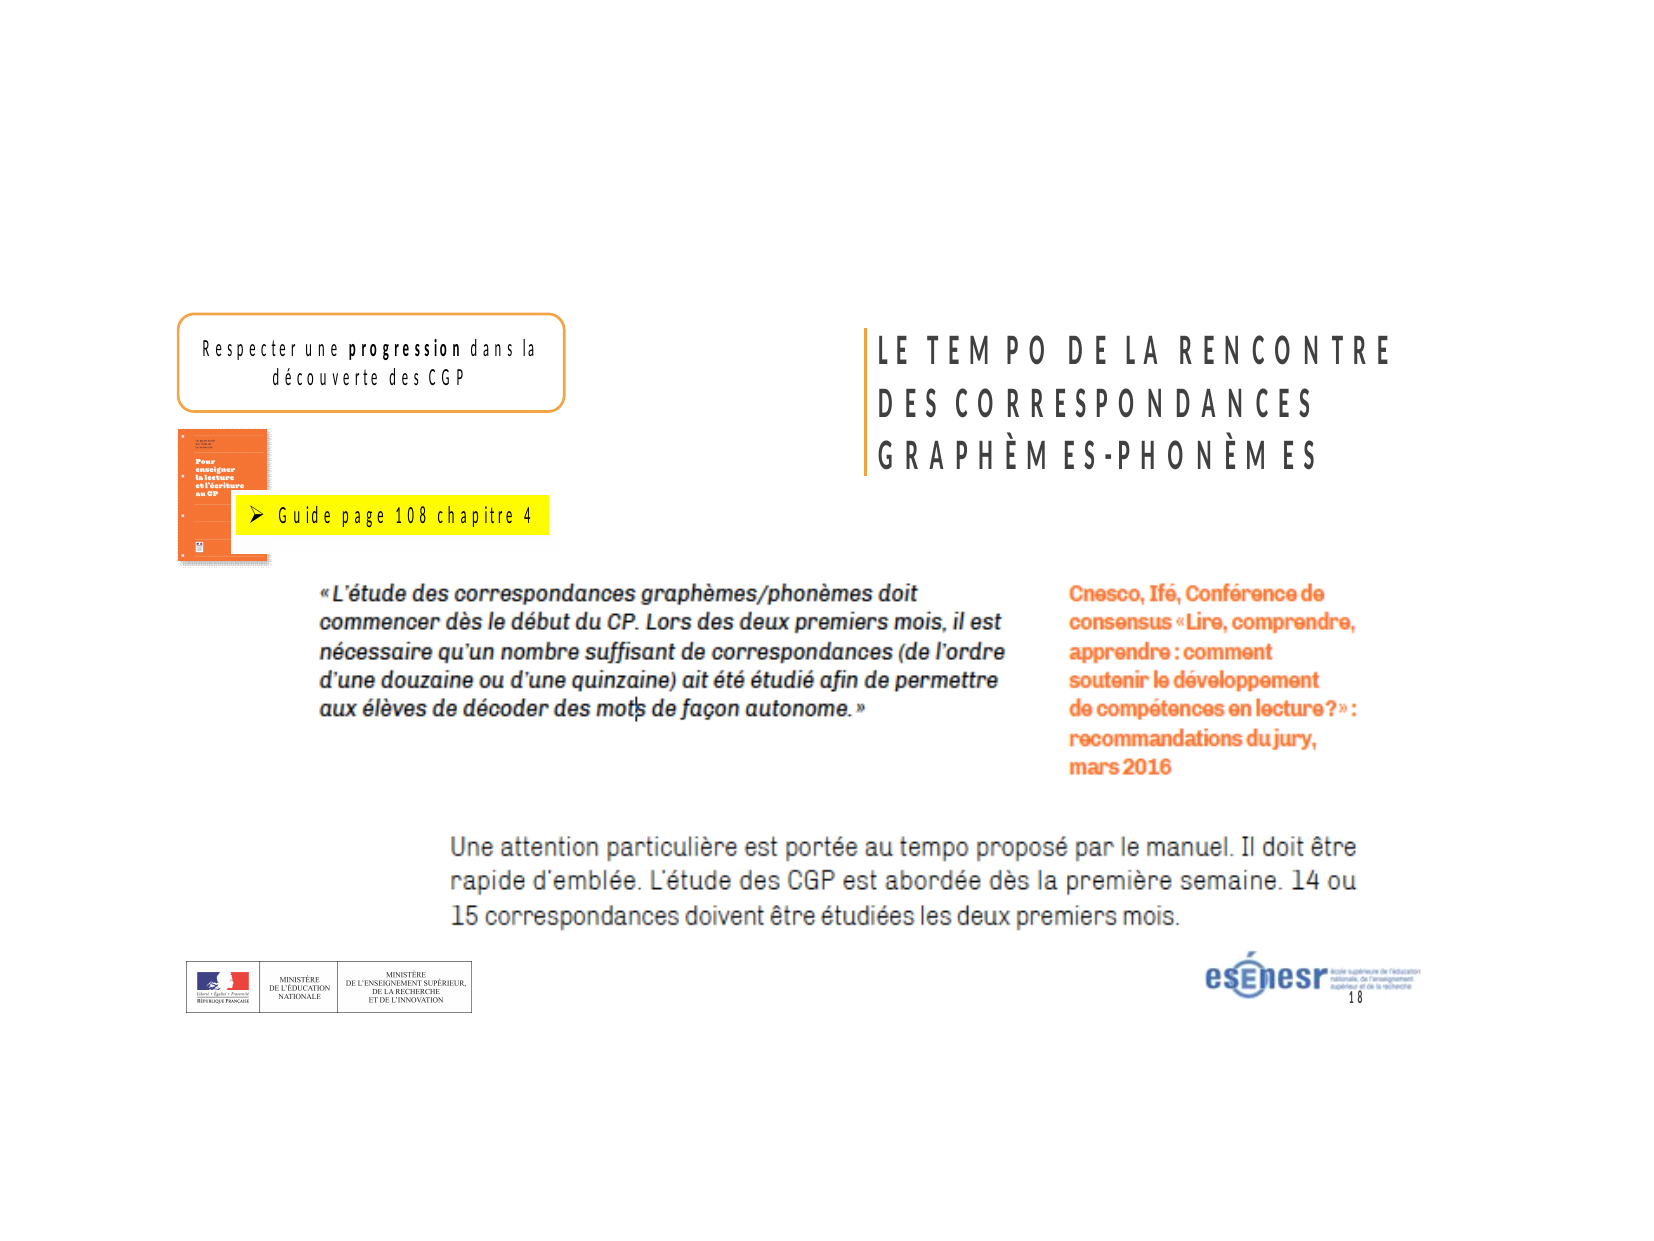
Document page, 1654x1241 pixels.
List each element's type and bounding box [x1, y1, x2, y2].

picture [165, 290, 1453, 1028]
